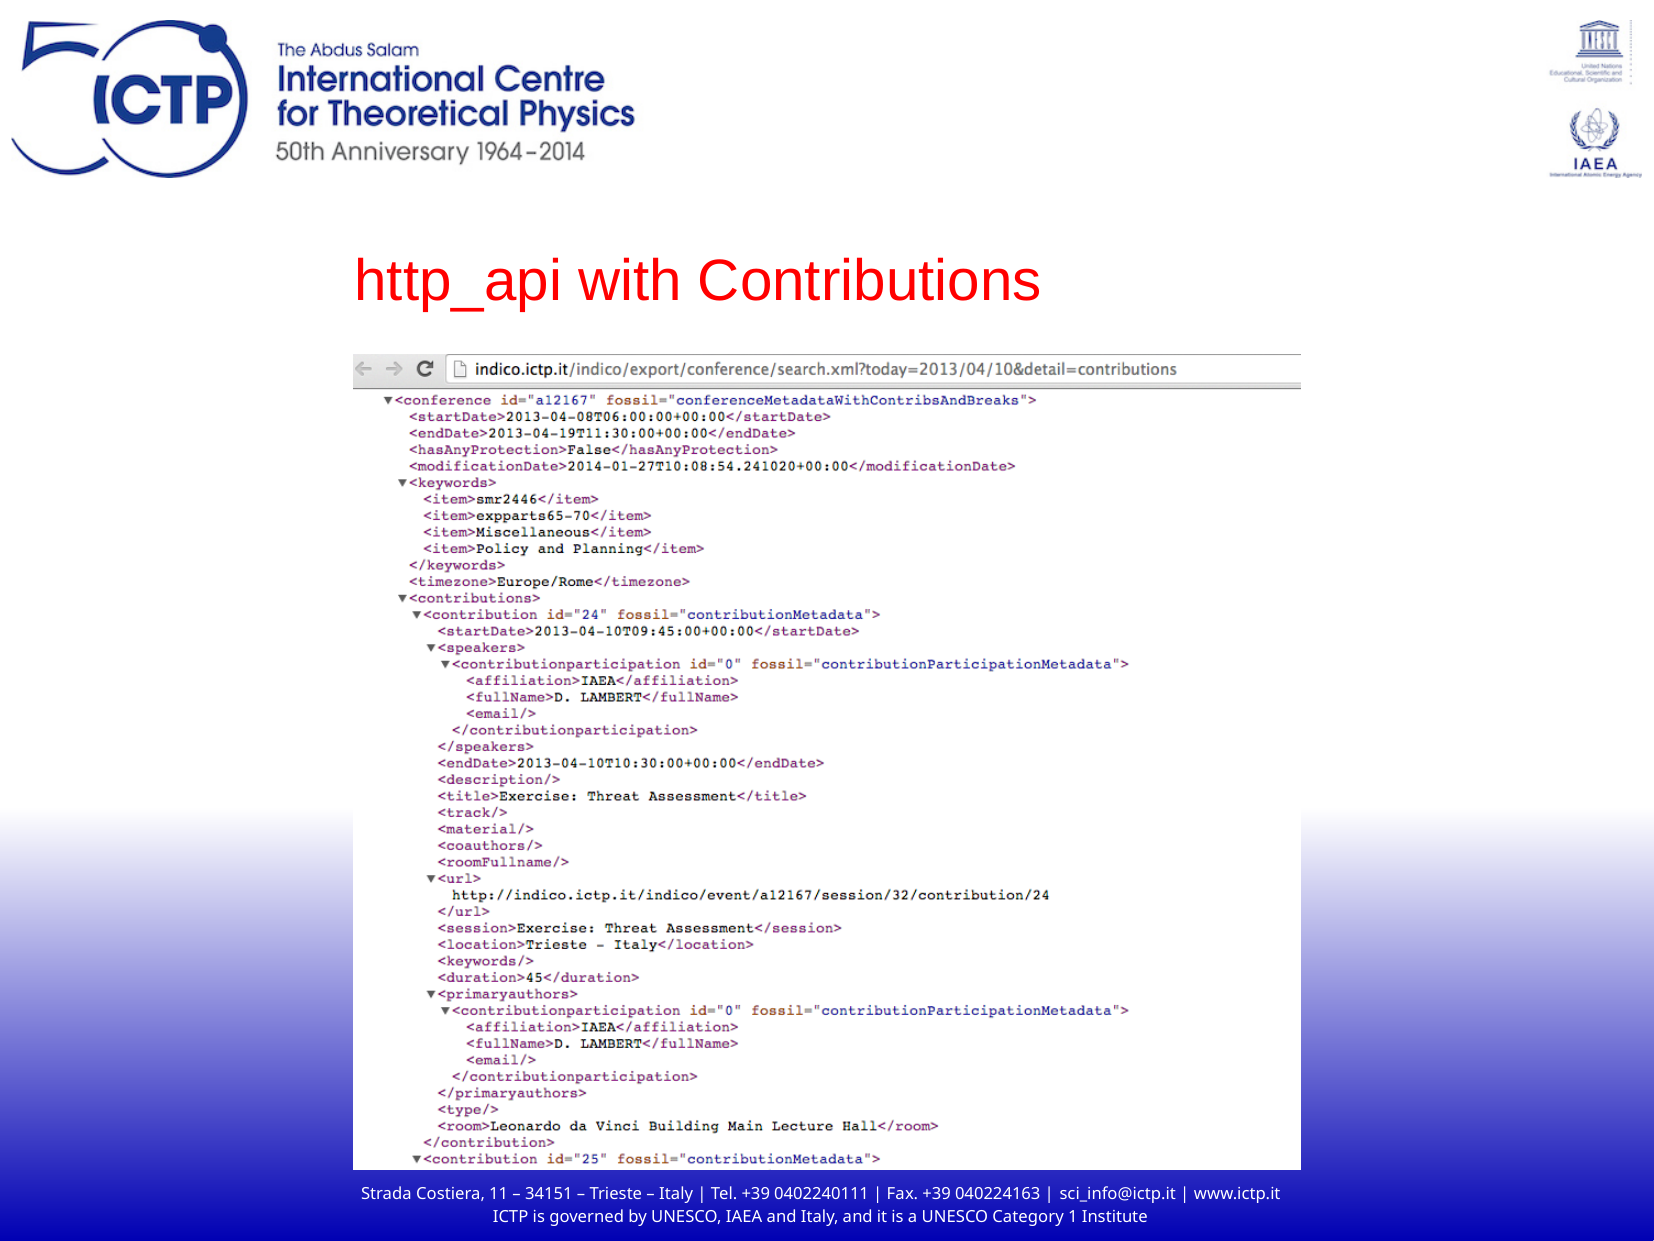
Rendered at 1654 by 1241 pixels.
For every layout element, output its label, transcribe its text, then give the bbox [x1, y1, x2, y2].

picture [353, 354, 1301, 1170]
title http_api with Contributions [354, 218, 1571, 343]
picture [11, 20, 1642, 178]
